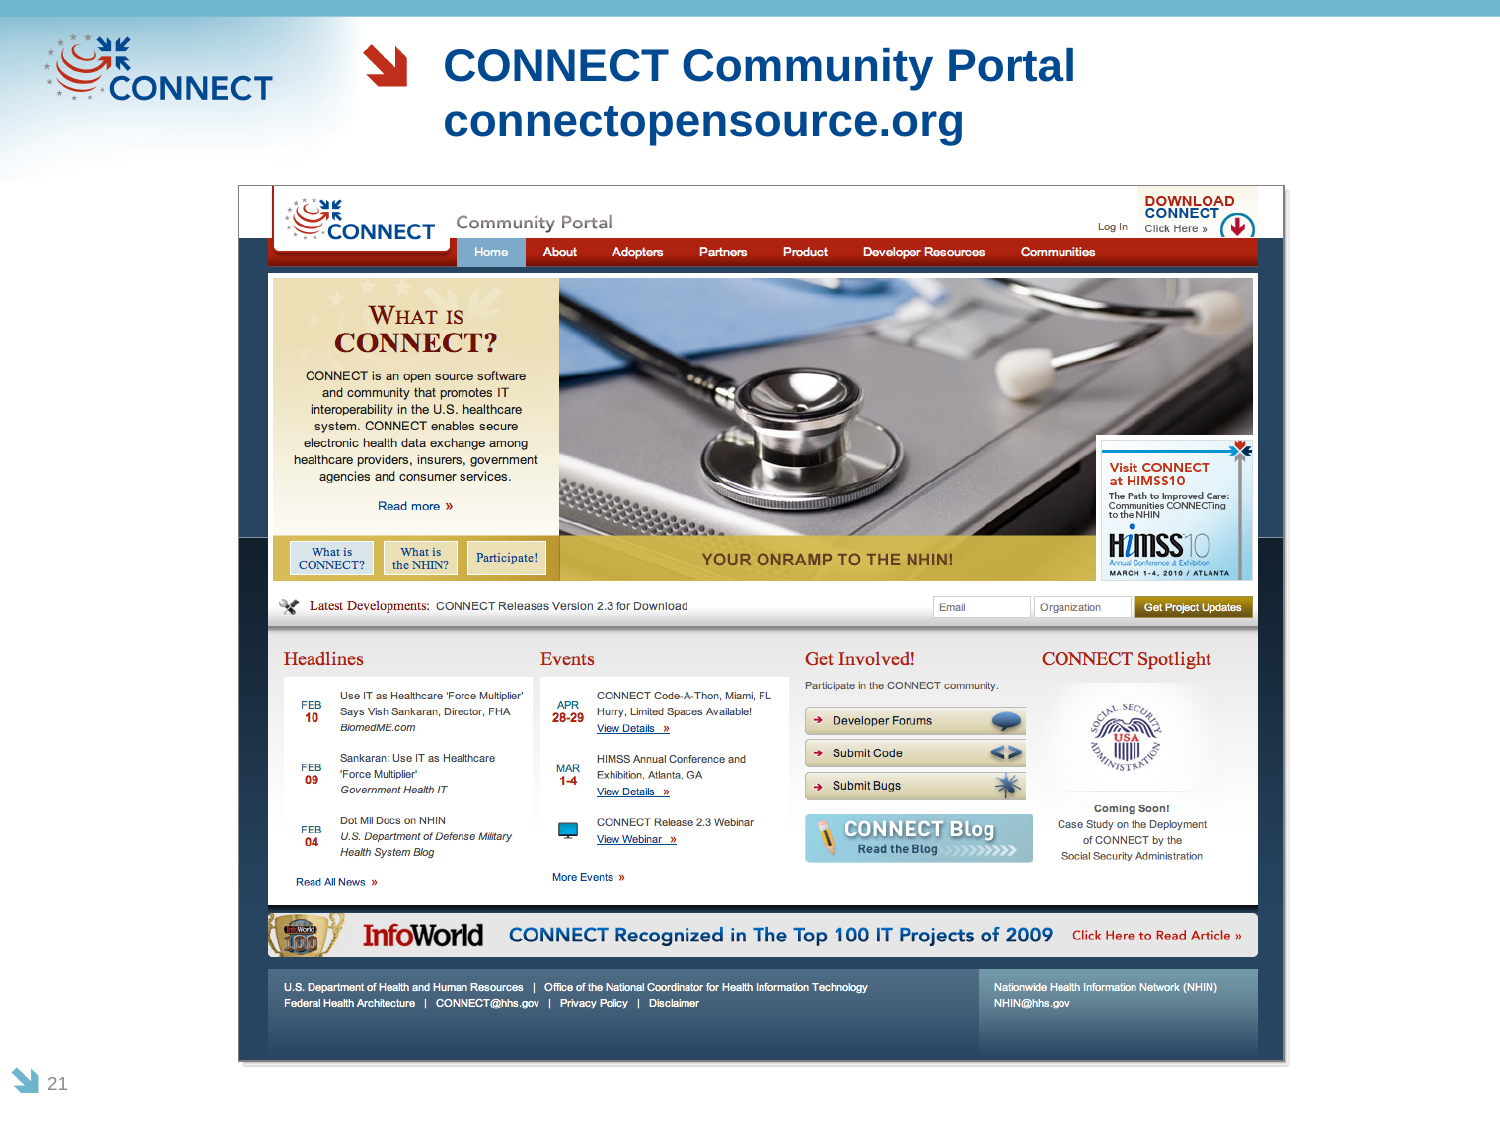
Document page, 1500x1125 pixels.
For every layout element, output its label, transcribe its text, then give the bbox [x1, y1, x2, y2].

picture [10, 1066, 32, 1094]
text_box <number> [32, 1053, 383, 1114]
picture [0, 17, 408, 181]
picture [239, 186, 1284, 1061]
title CONNECT Community Portal connectopensource.org [428, 28, 1500, 213]
